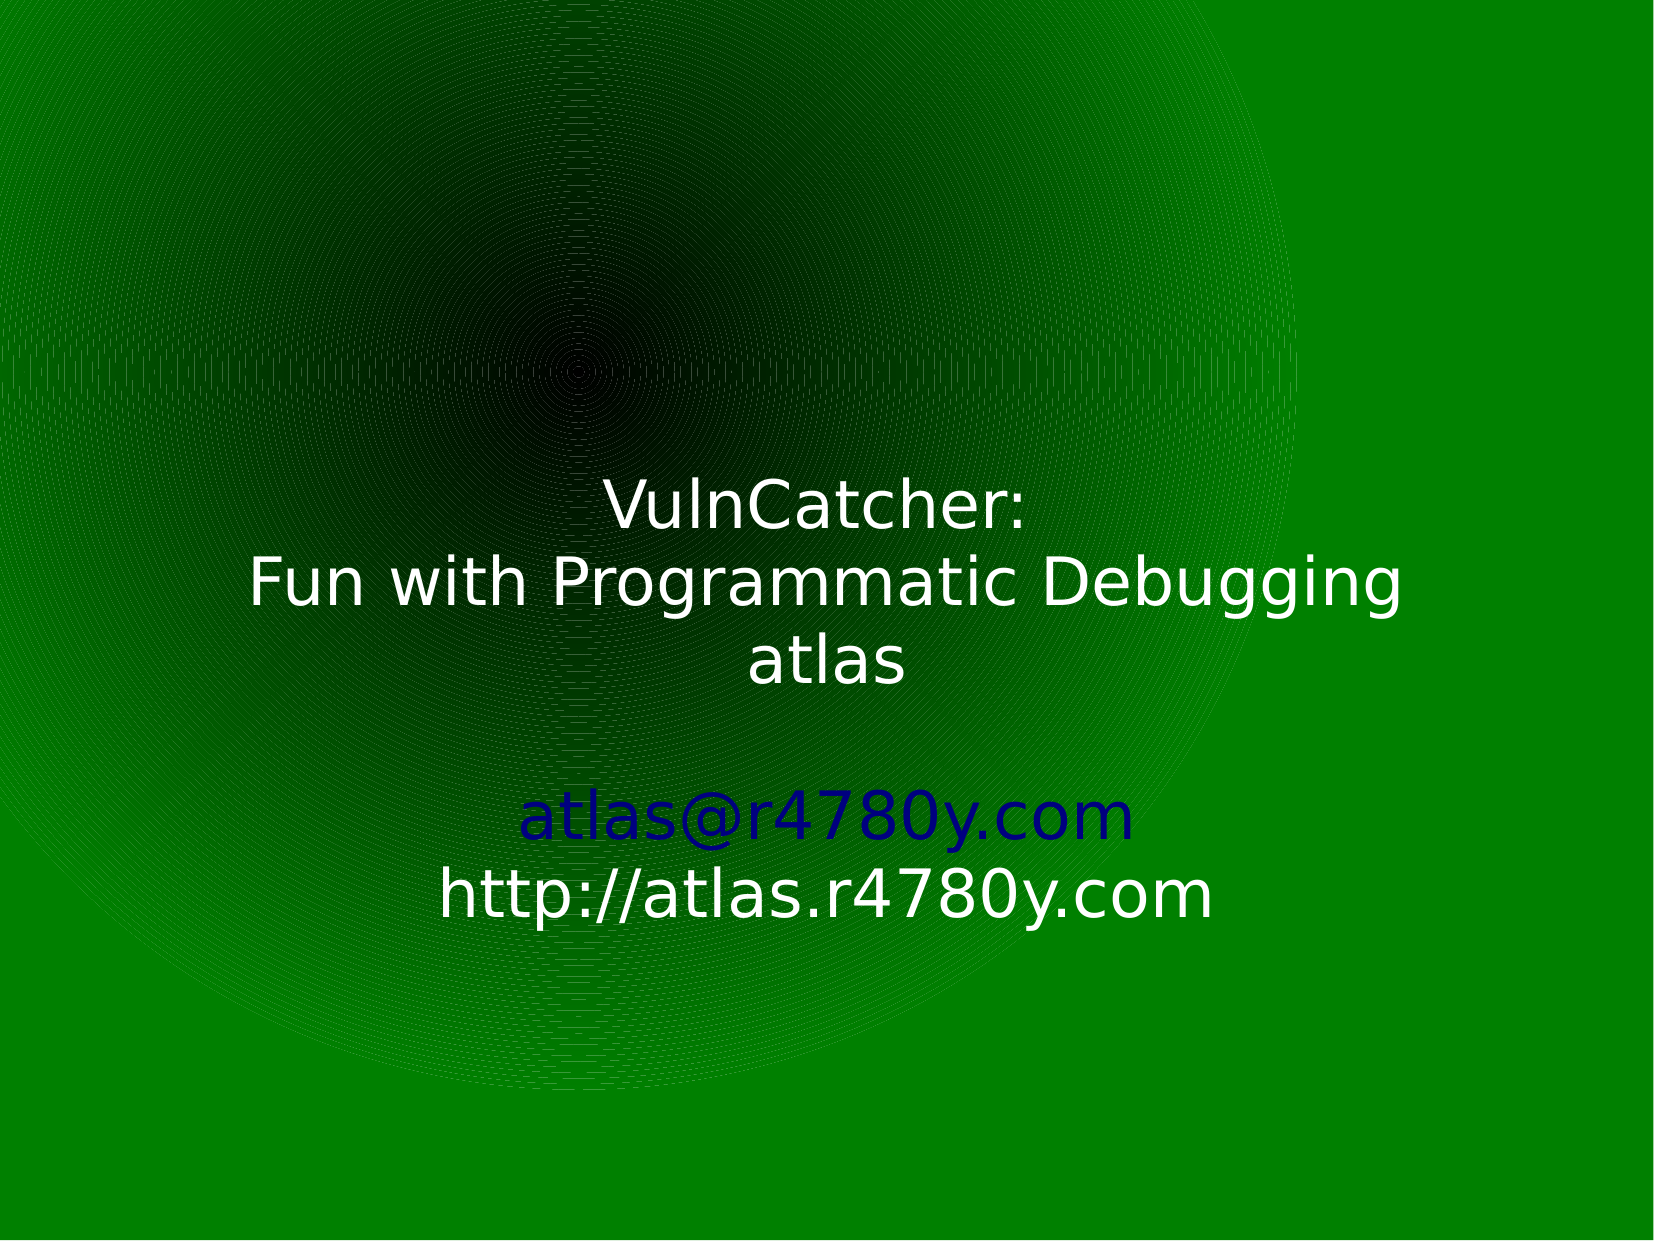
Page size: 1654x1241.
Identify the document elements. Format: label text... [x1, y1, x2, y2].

subtitle VulnCatcher: Fun with Programmatic Debugging atlas atlas@r4780y.com http://atlas.r4780y.com [82, 290, 1571, 1109]
